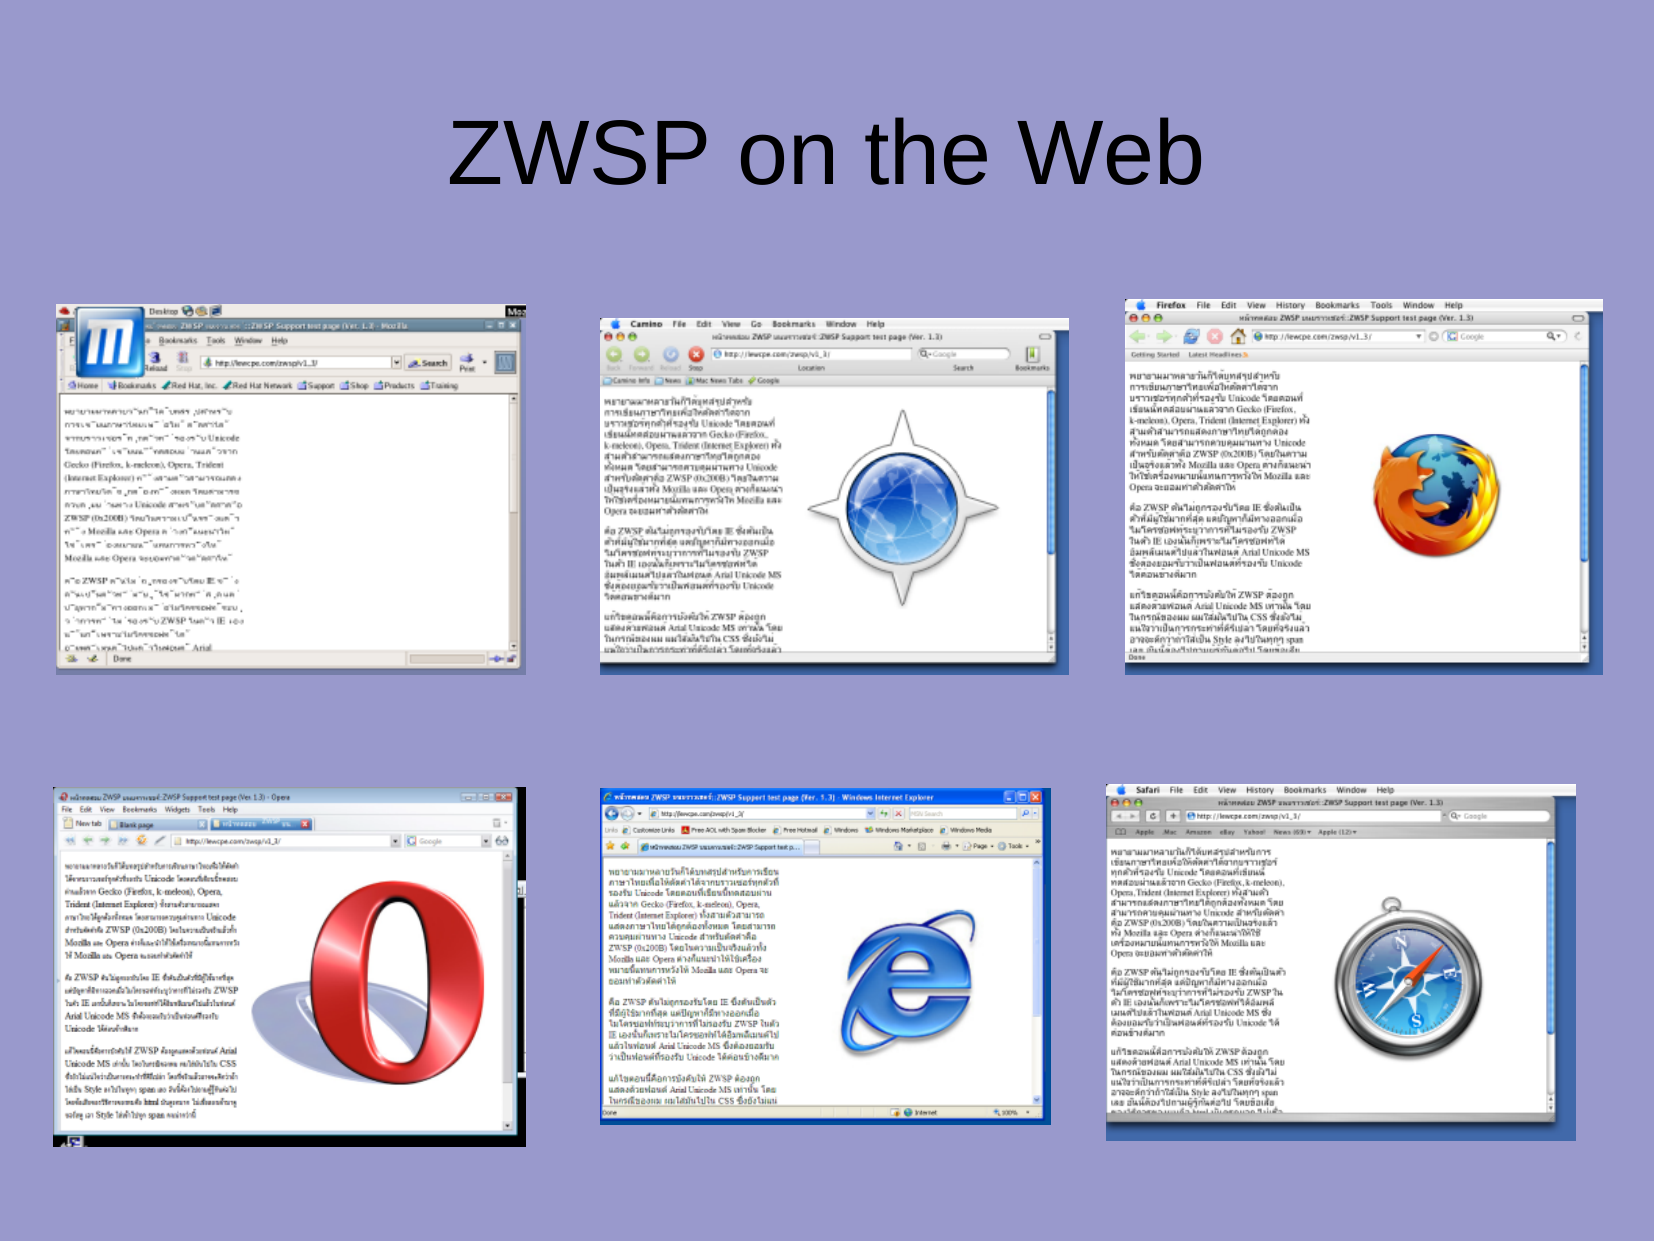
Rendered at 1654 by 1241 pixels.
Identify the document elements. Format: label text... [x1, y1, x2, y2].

picture [53, 787, 526, 1147]
picture [1106, 784, 1576, 1141]
picture [1125, 299, 1603, 676]
title ZWSP on the Web [82, 49, 1571, 257]
picture [600, 788, 1051, 1126]
picture [56, 304, 526, 676]
picture [600, 318, 1069, 676]
